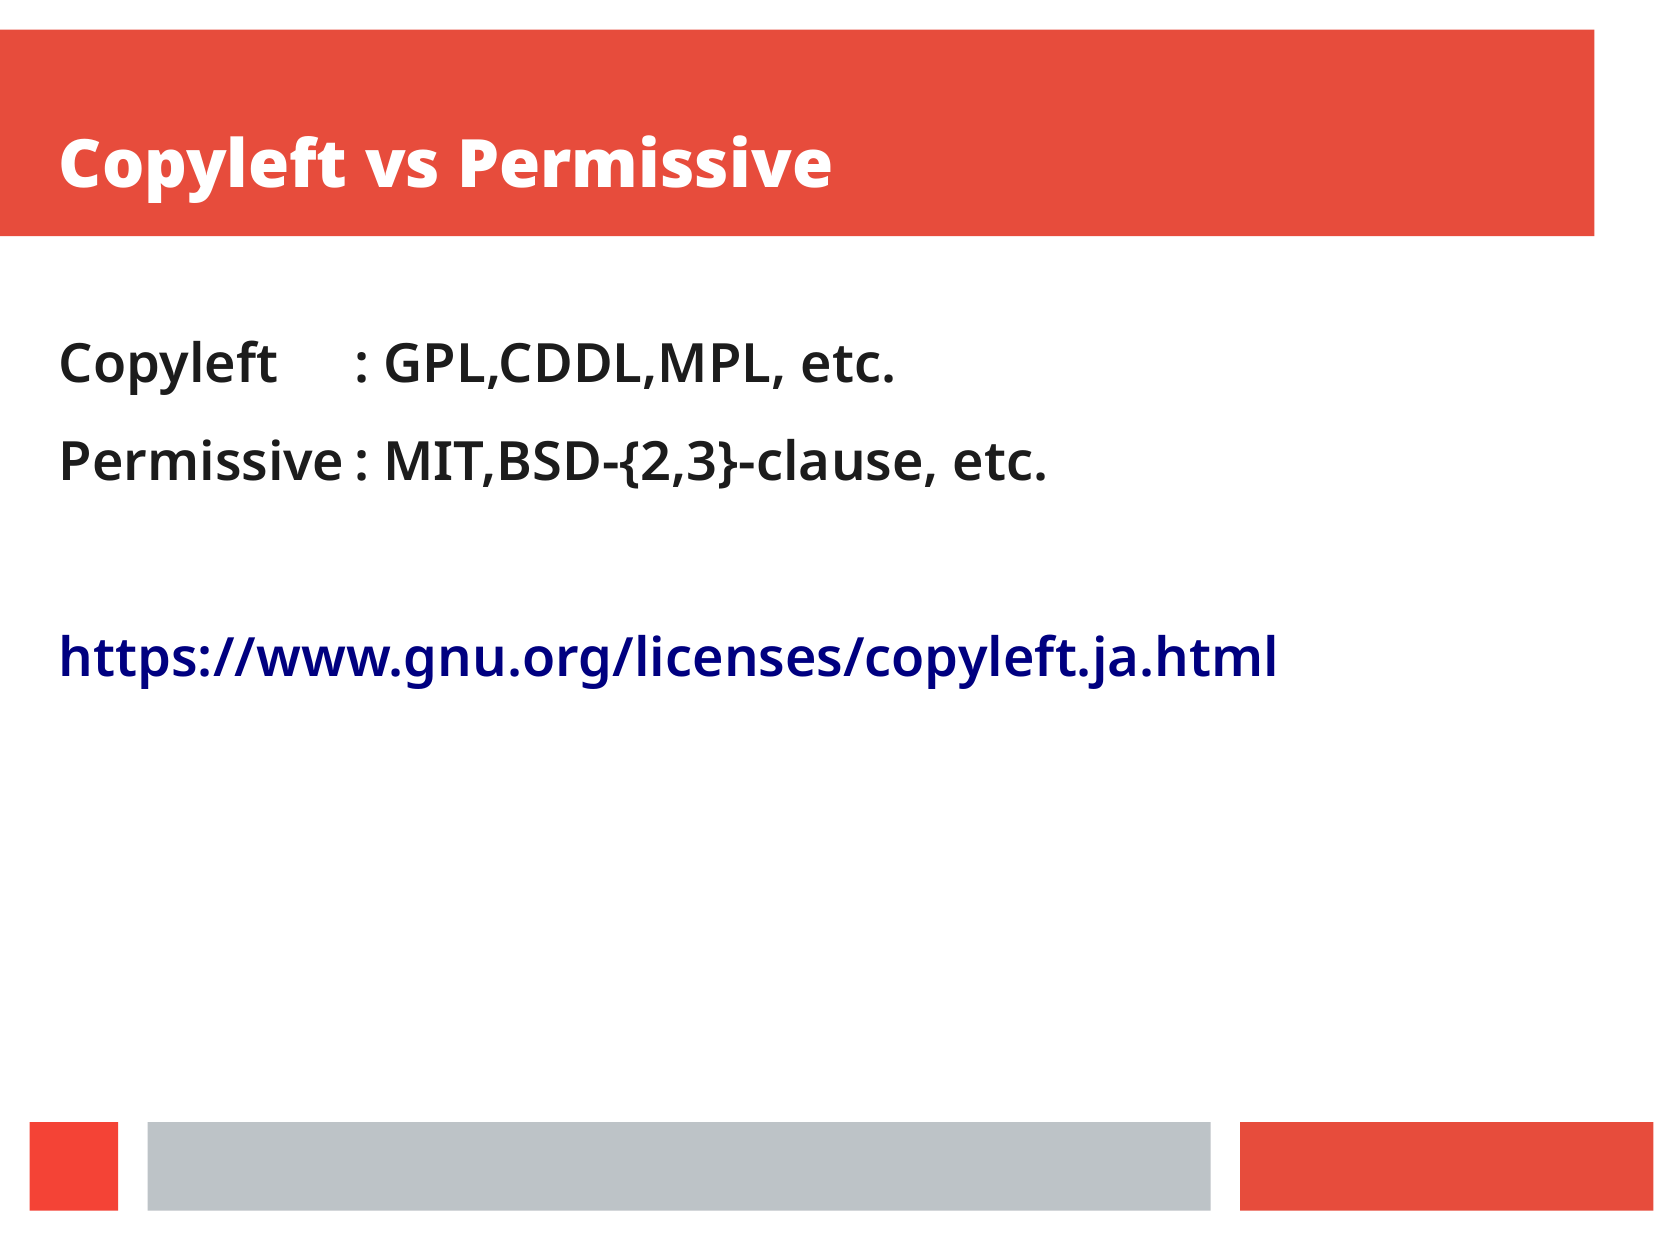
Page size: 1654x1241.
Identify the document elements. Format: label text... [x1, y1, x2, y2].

title Copyleft vs Permissive [59, 59, 1595, 207]
list Copyleft : GPL,CDDL,MPL, etc. Permissive : MIT,BSD-{2,3}-clause, etc. https://www.gnu.org/licenses/copyleft.ja.html [59, 324, 1565, 1093]
